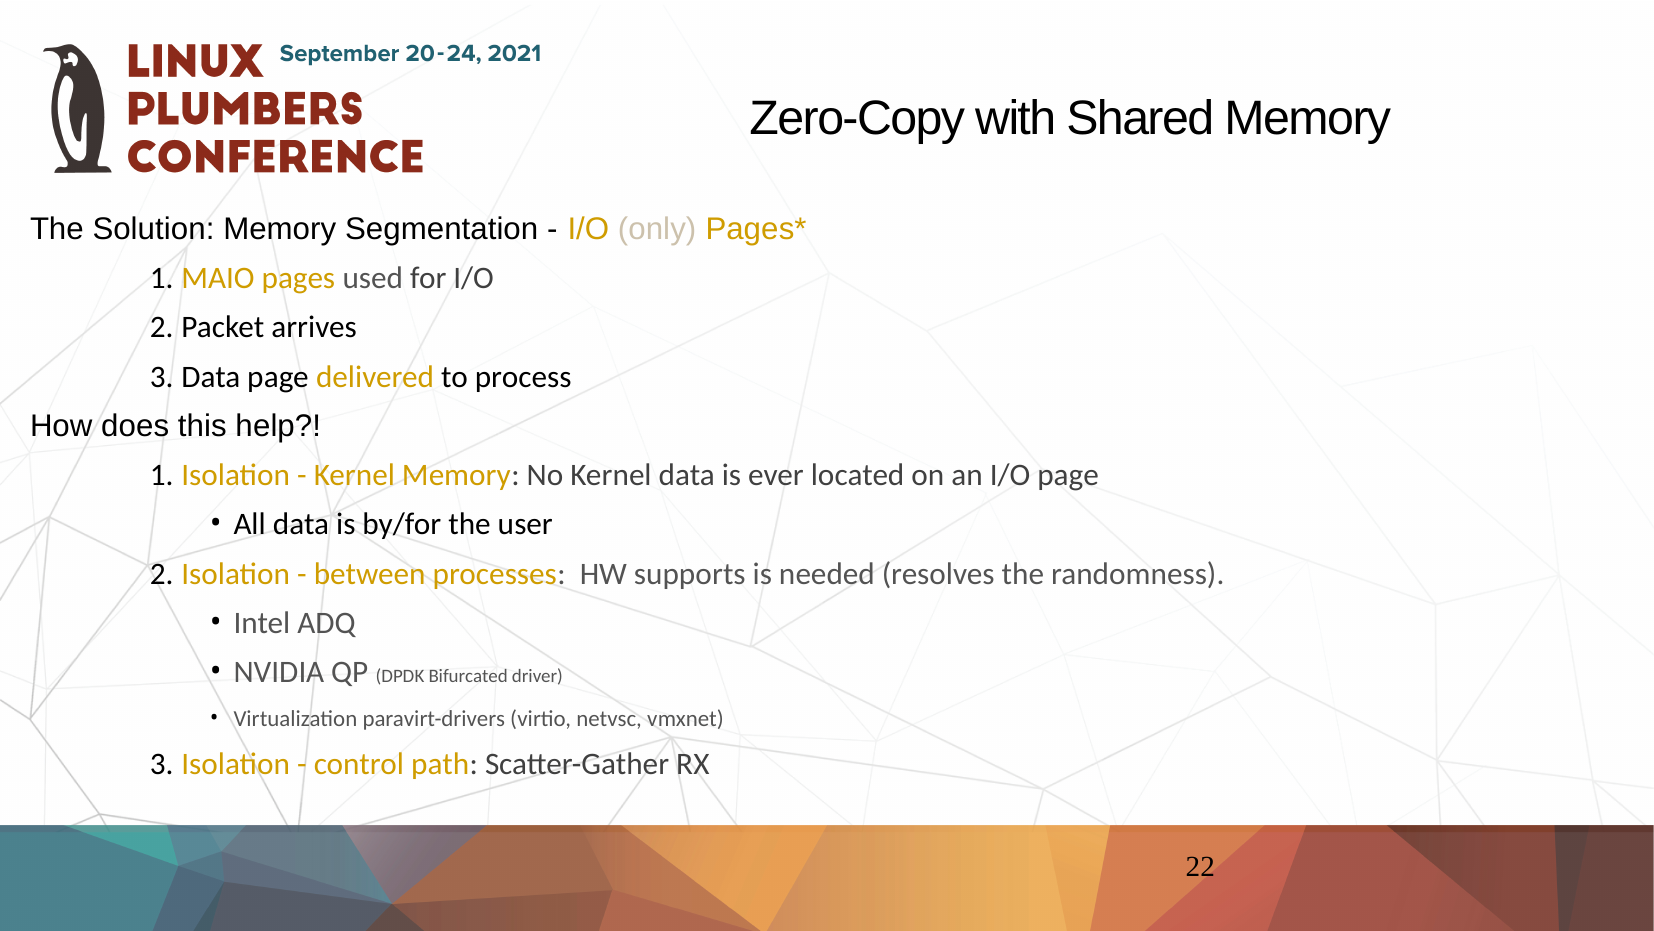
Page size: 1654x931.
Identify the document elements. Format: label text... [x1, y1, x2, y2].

title Zero-Copy with Shared Memory [570, 37, 1571, 193]
list The Solution: Memory Segmentation - I/O (only) Pages* MAIO pages used for I/O Packet arrives Data page delivered to process How does this help?! Isolation - Kernel Memory: No Kernel data is ever located on an I/O page All data is by/for the user Isolation - between processes: HW supports is needed (resolves the randomness). Intel ADQ NVIDIA QP (DPDK Bifurcated driver) Virtualization paravirt-drivers (virtio, netvsc, vmxnet) Isolation - control path: Scatter-Gather RX [30, 217, 1606, 811]
text_box [1185, 847, 1571, 912]
